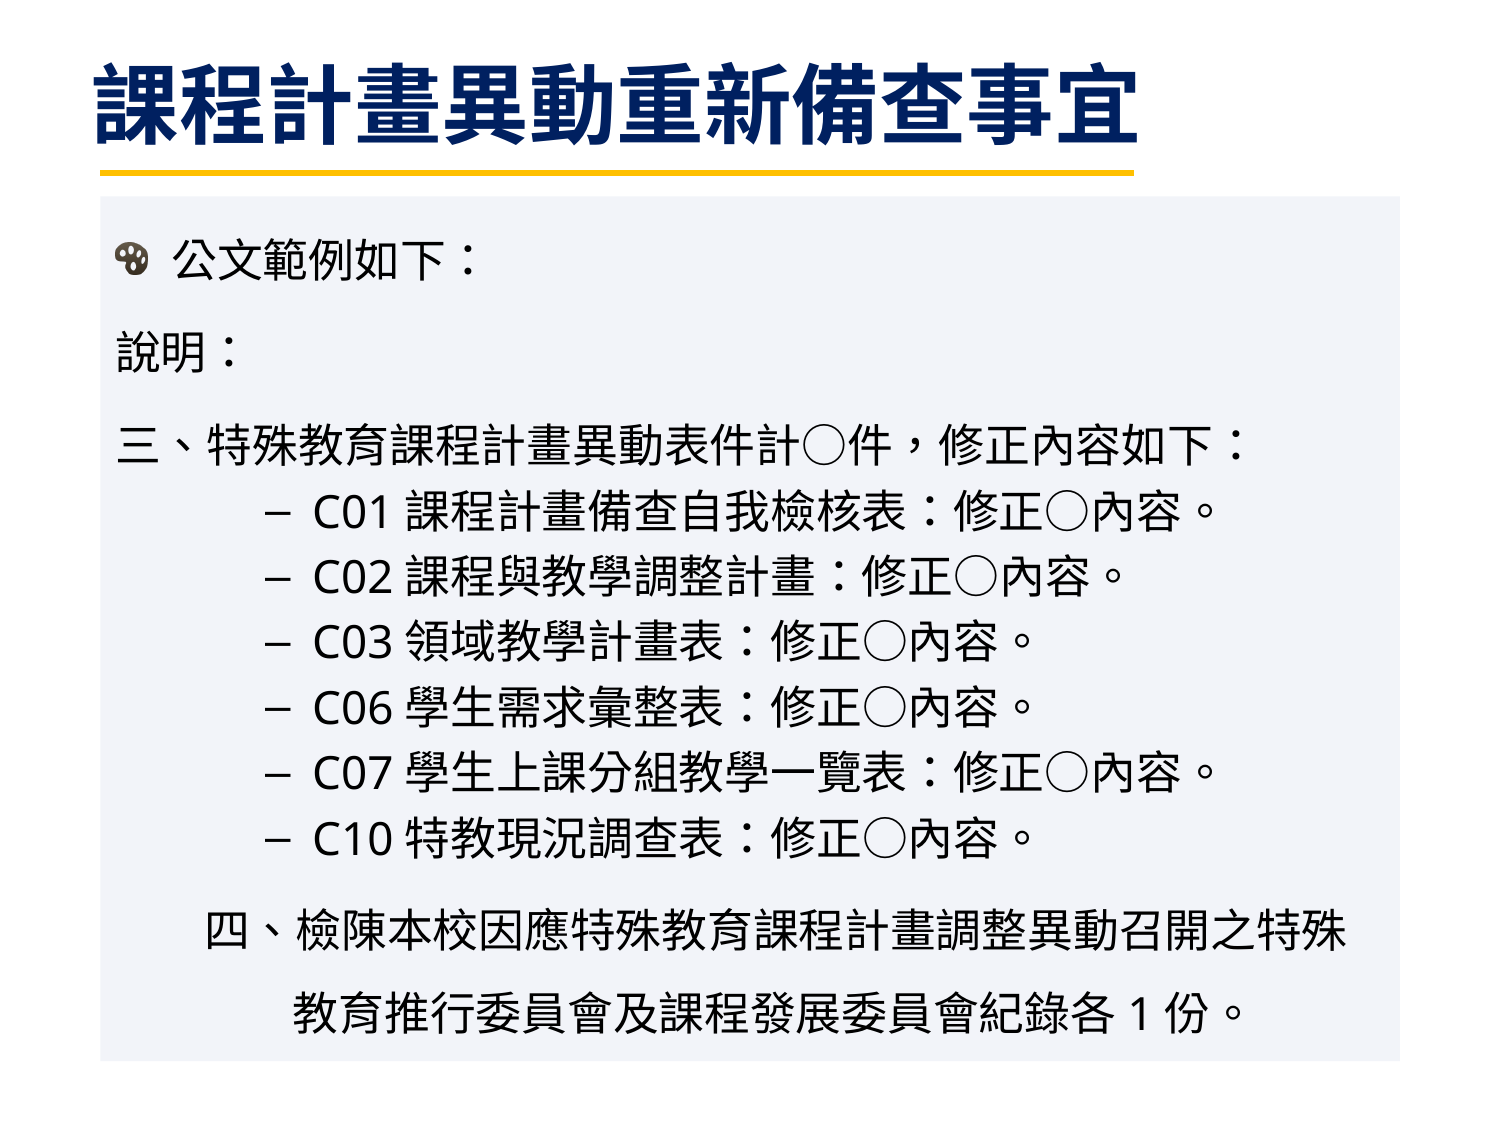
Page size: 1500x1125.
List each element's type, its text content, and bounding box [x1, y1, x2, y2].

text_box 公文範例如下： 說明： 三、特殊教育課程計畫異動表件計○件，修正內容如下： C01課程計畫備查自我檢核表：修正○內容。 C02課程與教學調整計畫：修正○內容。 C03領域教學計畫表：修正○內容。 C06學生需求彙整表：修正○內容。 C07學生上課分組教學一覽表：修正○內容。 C10特教現況調查表：修正○內容。 四、檢陳本校因應特殊教育課程計畫調整異動召開之特殊教育推行委員會及課程發展委員會紀錄各1份。 [100, 196, 1400, 1062]
text_box 課程計畫異動重新備查事宜 [76, 42, 1168, 164]
